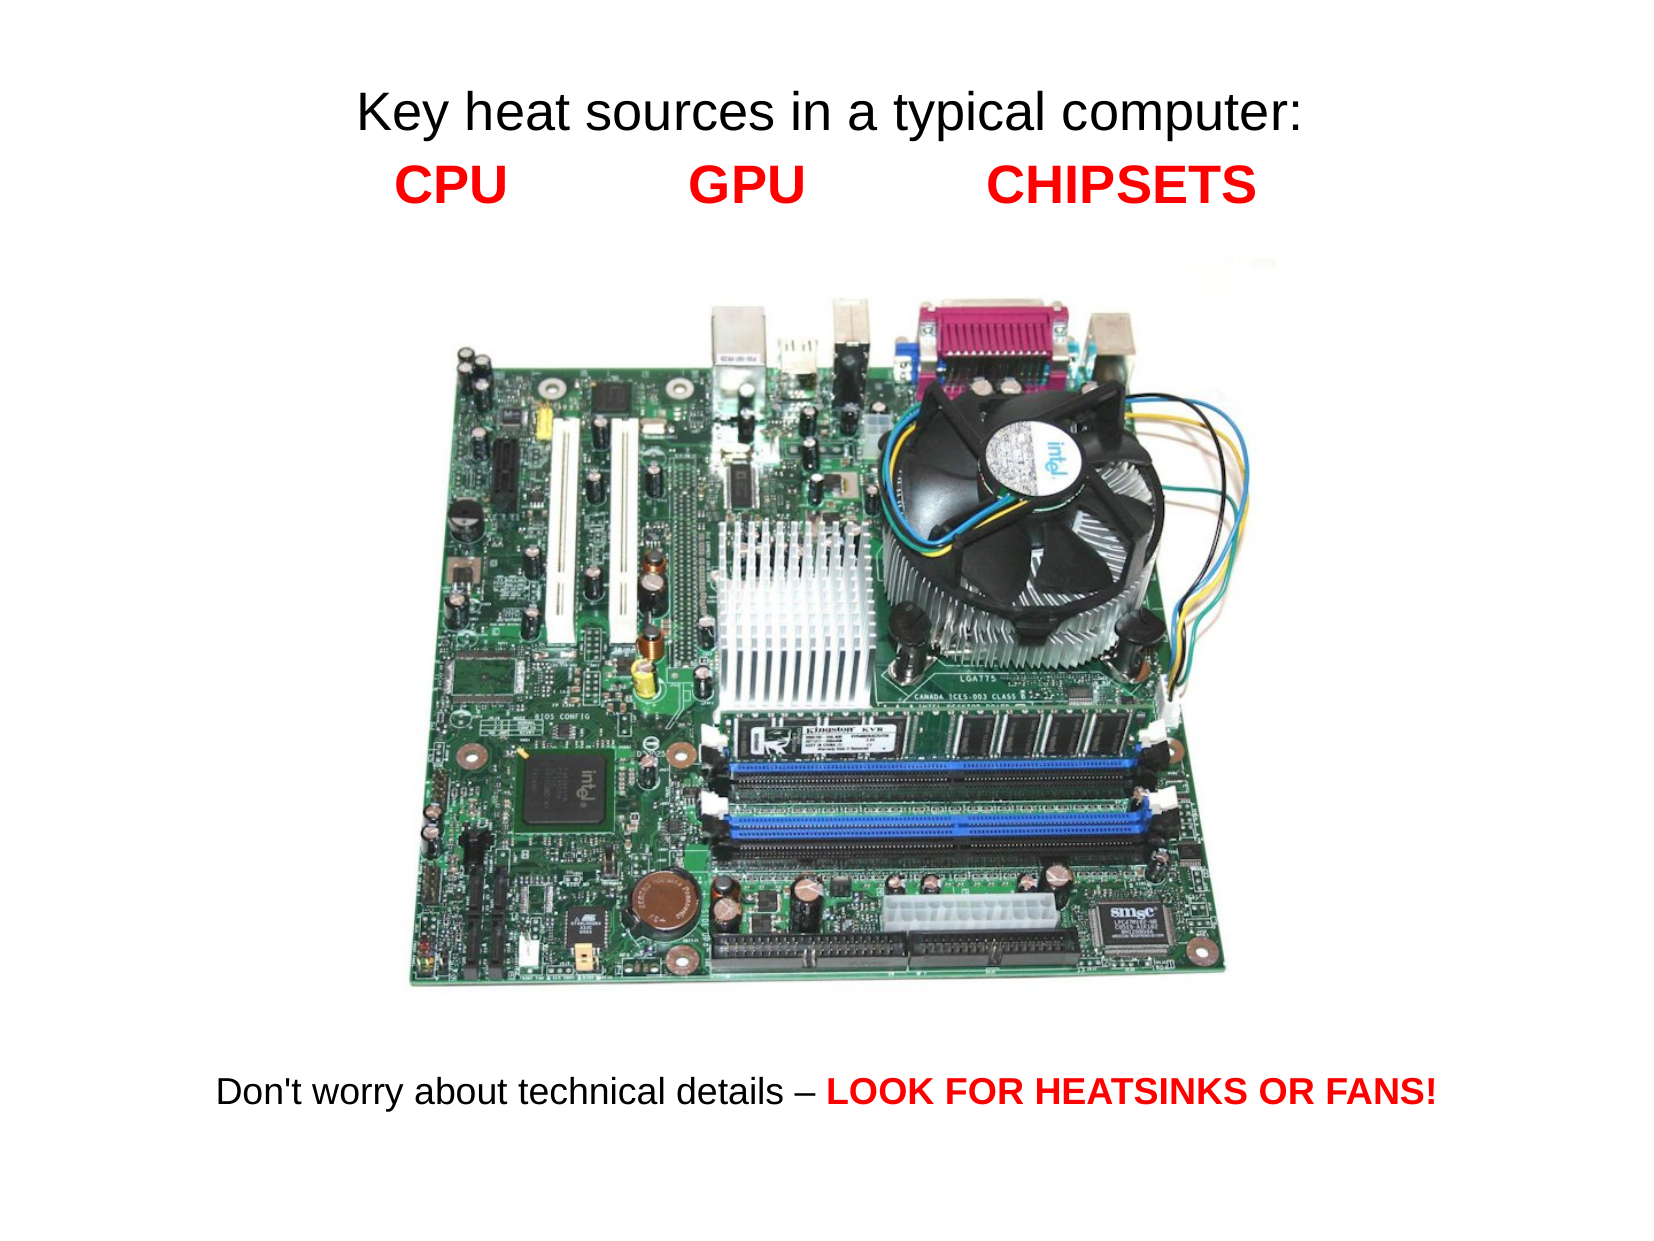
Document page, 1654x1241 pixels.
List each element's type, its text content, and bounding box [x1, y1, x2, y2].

text_box Key heat sources in a typical computer: [180, 74, 1480, 150]
picture [359, 258, 1278, 1034]
text_box CPU GPU CHIPSETS [265, 147, 1388, 283]
text_box Don't worry about technical details – LOOK FOR HEATSINKS OR FANS! [88, 1062, 1565, 1120]
